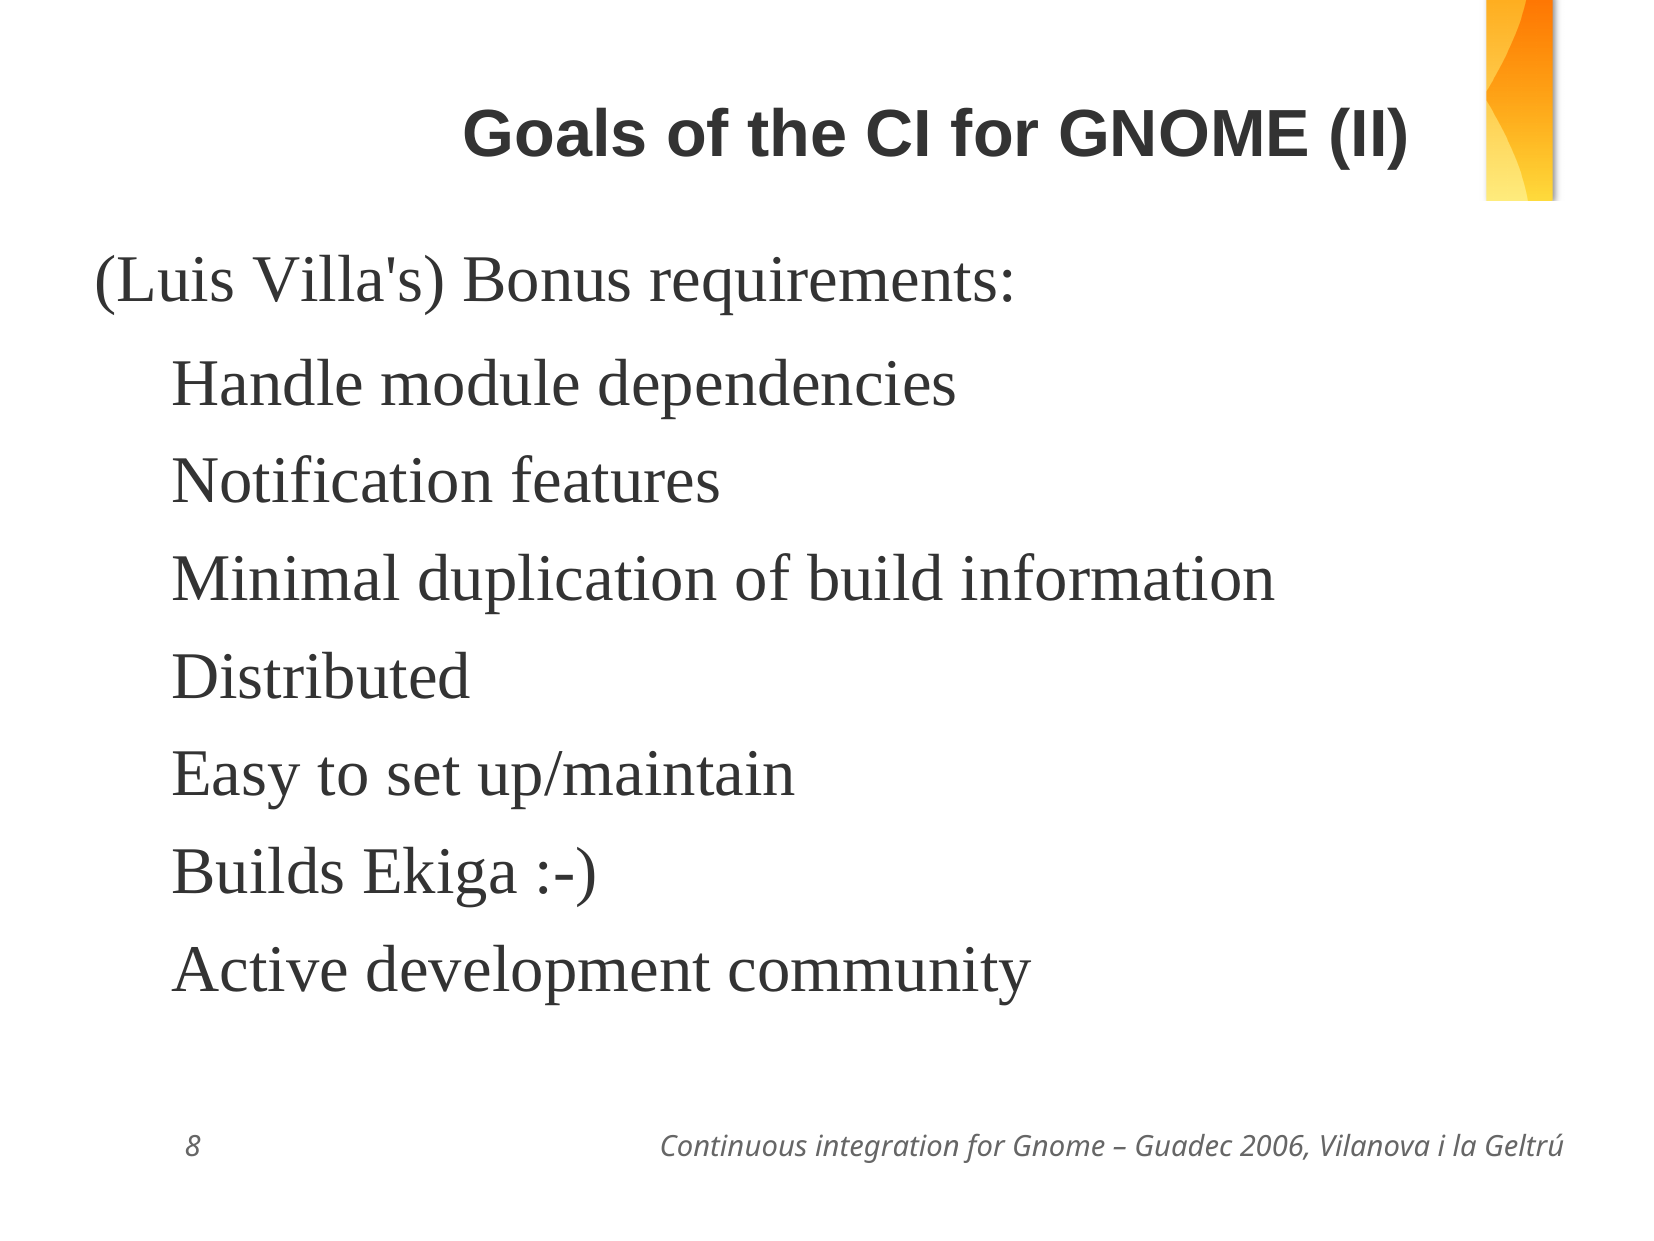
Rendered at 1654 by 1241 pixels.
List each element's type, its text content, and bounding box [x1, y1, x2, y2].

title Goals of the CI for GNOME (II) [88, 29, 1412, 237]
picture [1479, 0, 1565, 201]
list (Luis Villa's) Bonus requirements: Handle module dependencies Notification features Minimal duplication of build information Distributed Easy to set up/maintain Builds Ekiga :-) Active development community [76, 242, 1565, 1006]
